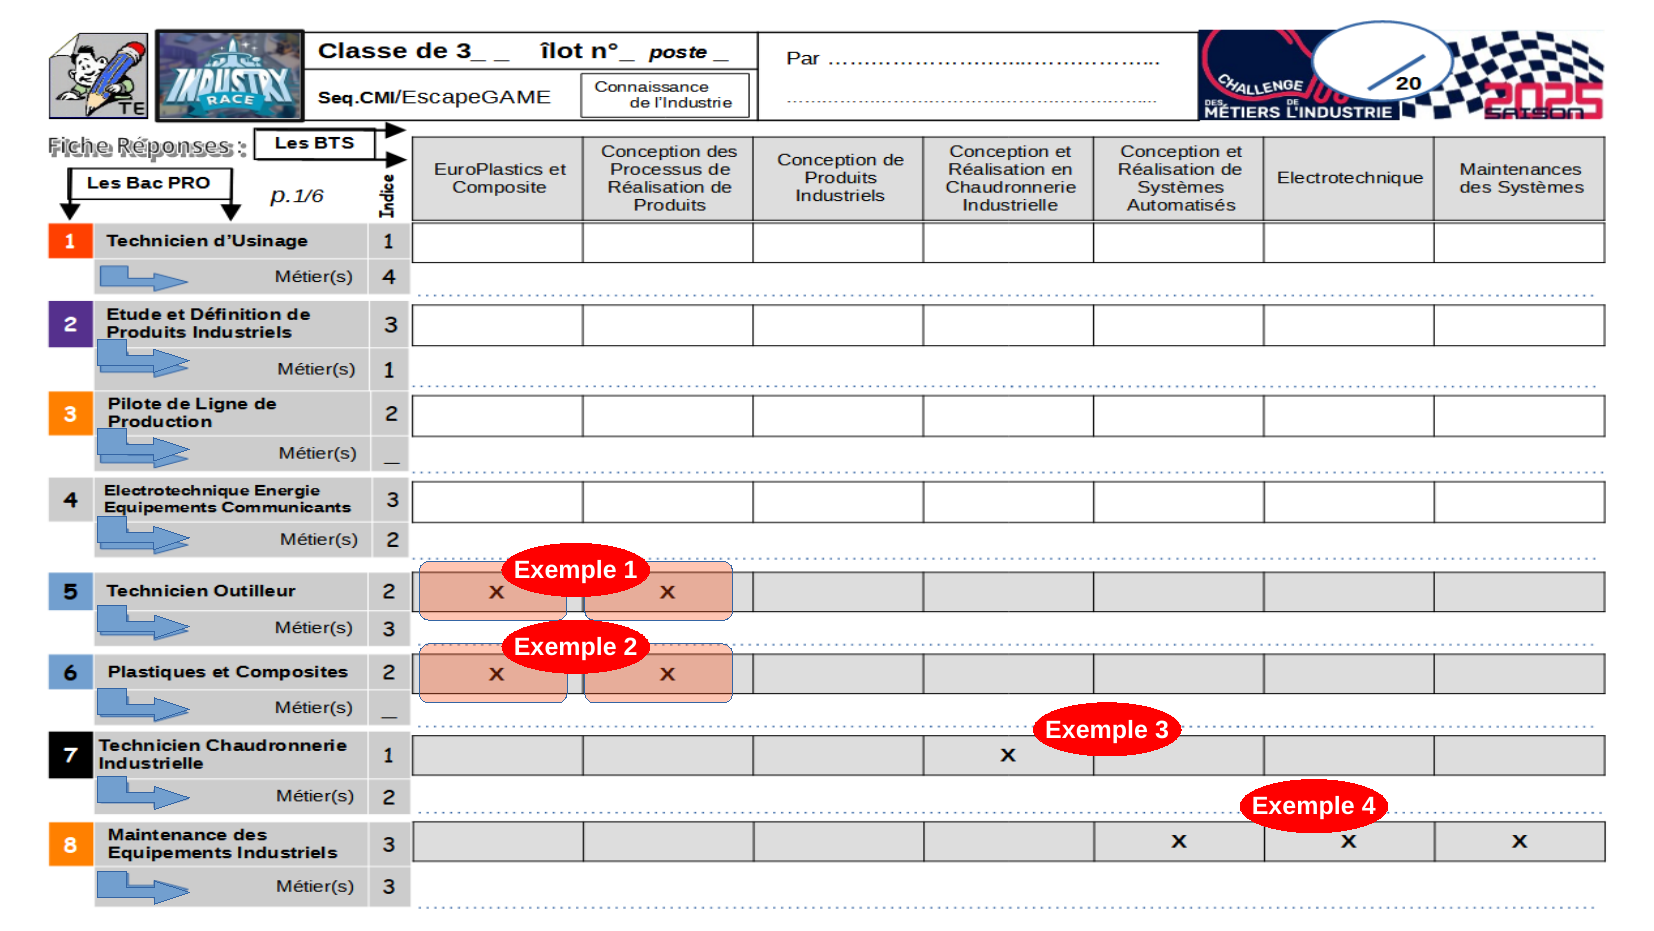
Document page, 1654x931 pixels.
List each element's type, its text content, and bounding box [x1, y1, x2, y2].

text_box [97, 339, 190, 373]
text_box [97, 516, 190, 550]
text_box [584, 561, 733, 621]
text_box [584, 643, 733, 703]
text_box [419, 643, 568, 703]
text_box Exemple 2 [501, 620, 650, 674]
text_box [97, 605, 190, 639]
text_box [97, 871, 190, 905]
text_box [419, 561, 567, 621]
text_box [97, 428, 190, 461]
text_box Exemple 3 [1033, 702, 1182, 756]
text_box Exemple 1 [501, 543, 650, 597]
picture [40, 14, 1619, 916]
text_box [97, 688, 190, 721]
text_box Exemple 4 [1240, 779, 1388, 833]
text_box [97, 776, 190, 810]
